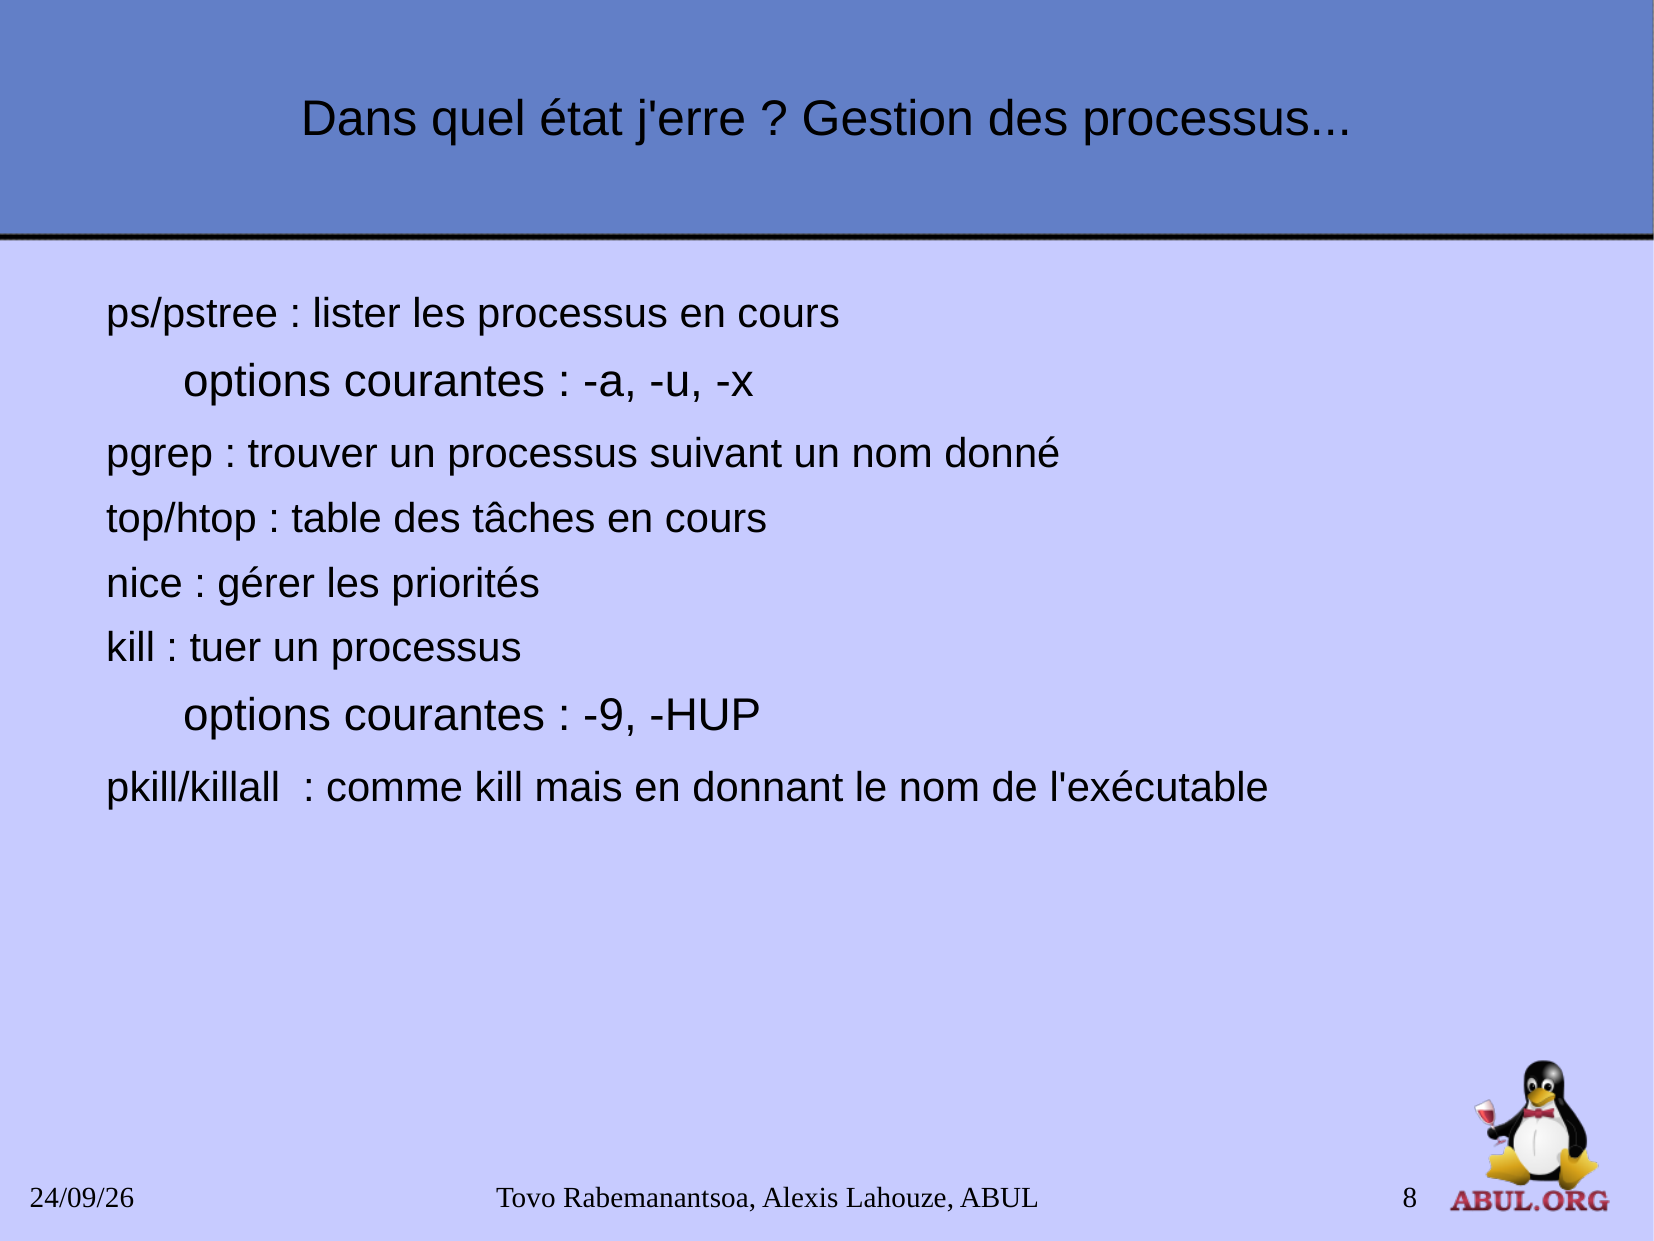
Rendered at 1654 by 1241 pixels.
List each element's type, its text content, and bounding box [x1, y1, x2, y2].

list ps/pstree : lister les processus en cours options courantes : -a, -u, -x pgrep : trouver un processus suivant un nom donné top/htop : table des tâches en cours nice : gérer les priorités kill : tuer un processus options courantes : -9, -HUP pkill/killall : comme kill mais en donnant le nom de l'exécutable [88, 290, 1565, 1019]
title Dans quel état j'erre ? Gestion des processus... [29, 36, 1625, 200]
picture [0, 0, 1654, 1241]
